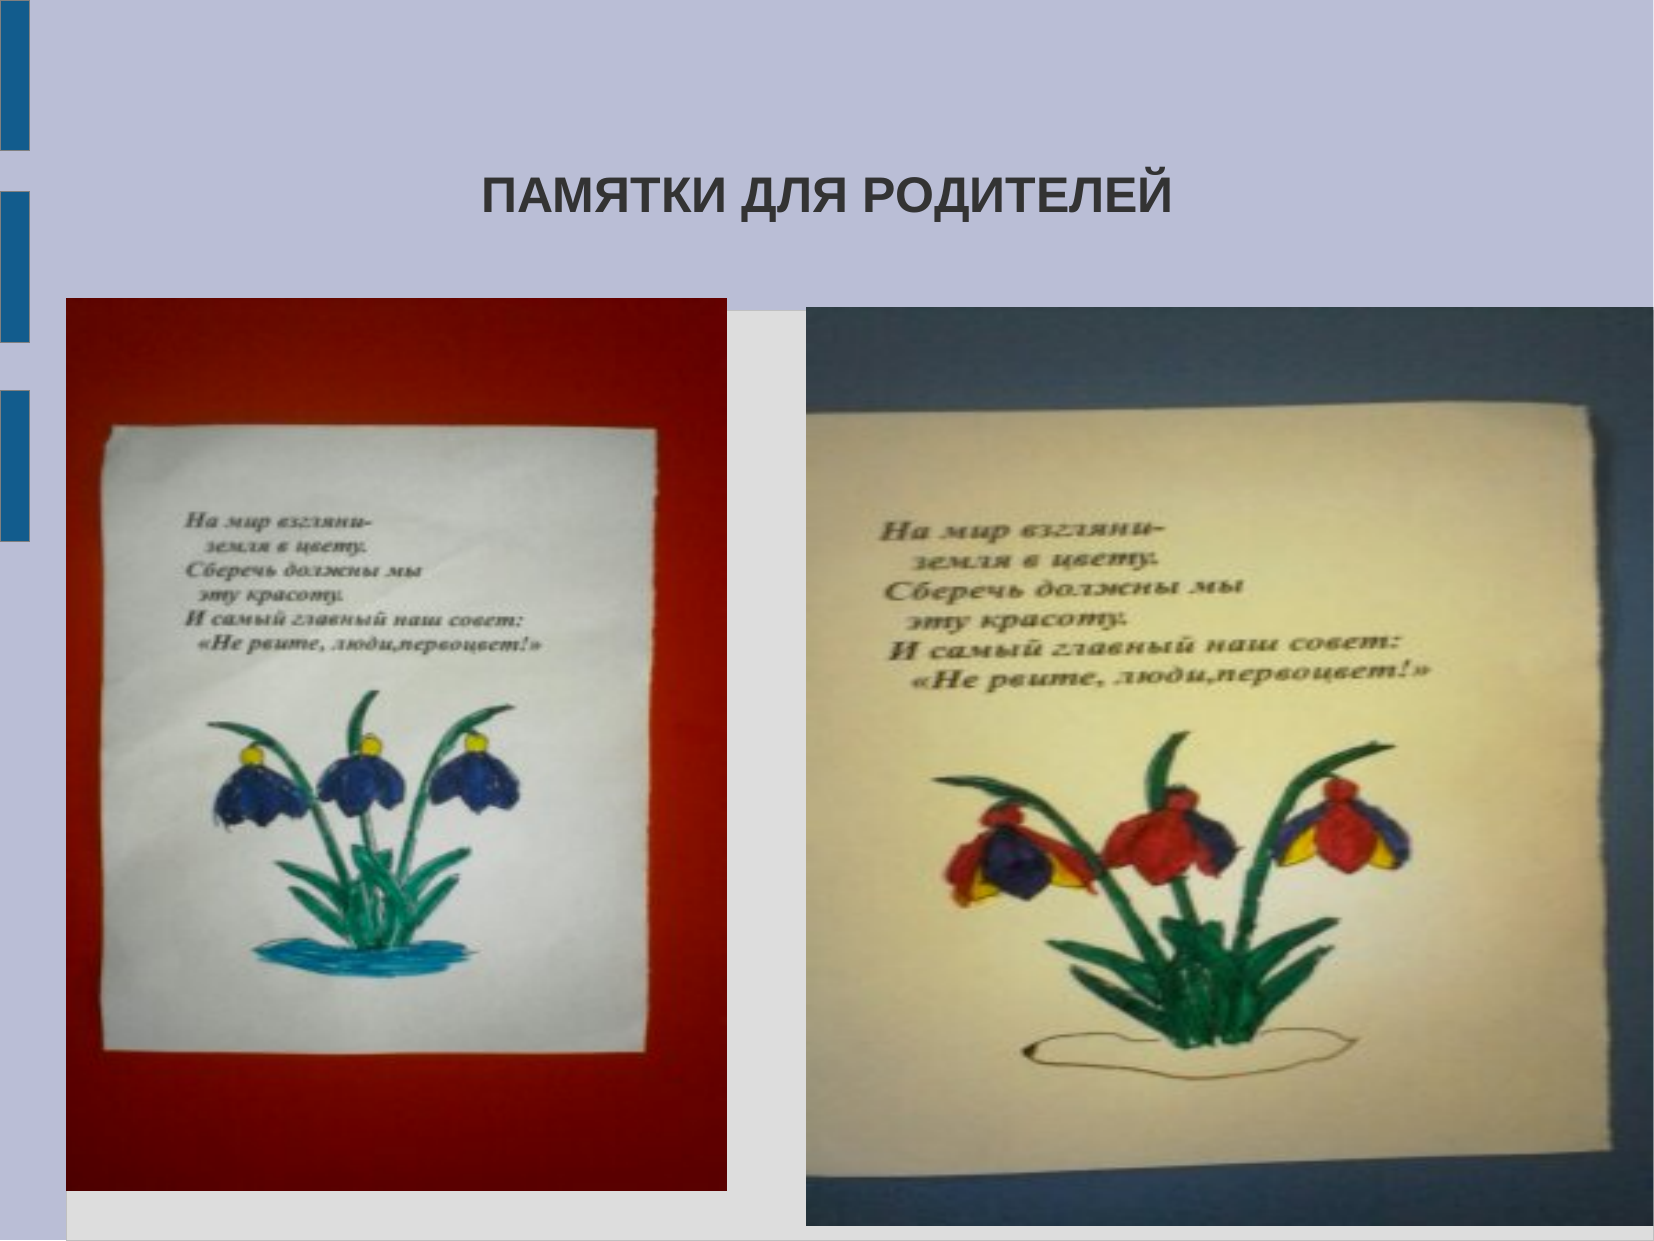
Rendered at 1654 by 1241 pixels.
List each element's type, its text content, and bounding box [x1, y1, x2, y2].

picture [806, 307, 1654, 1226]
title ПАМЯТКИ ДЛЯ РОДИТЕЛЕЙ [121, 91, 1534, 299]
picture [66, 298, 727, 1191]
